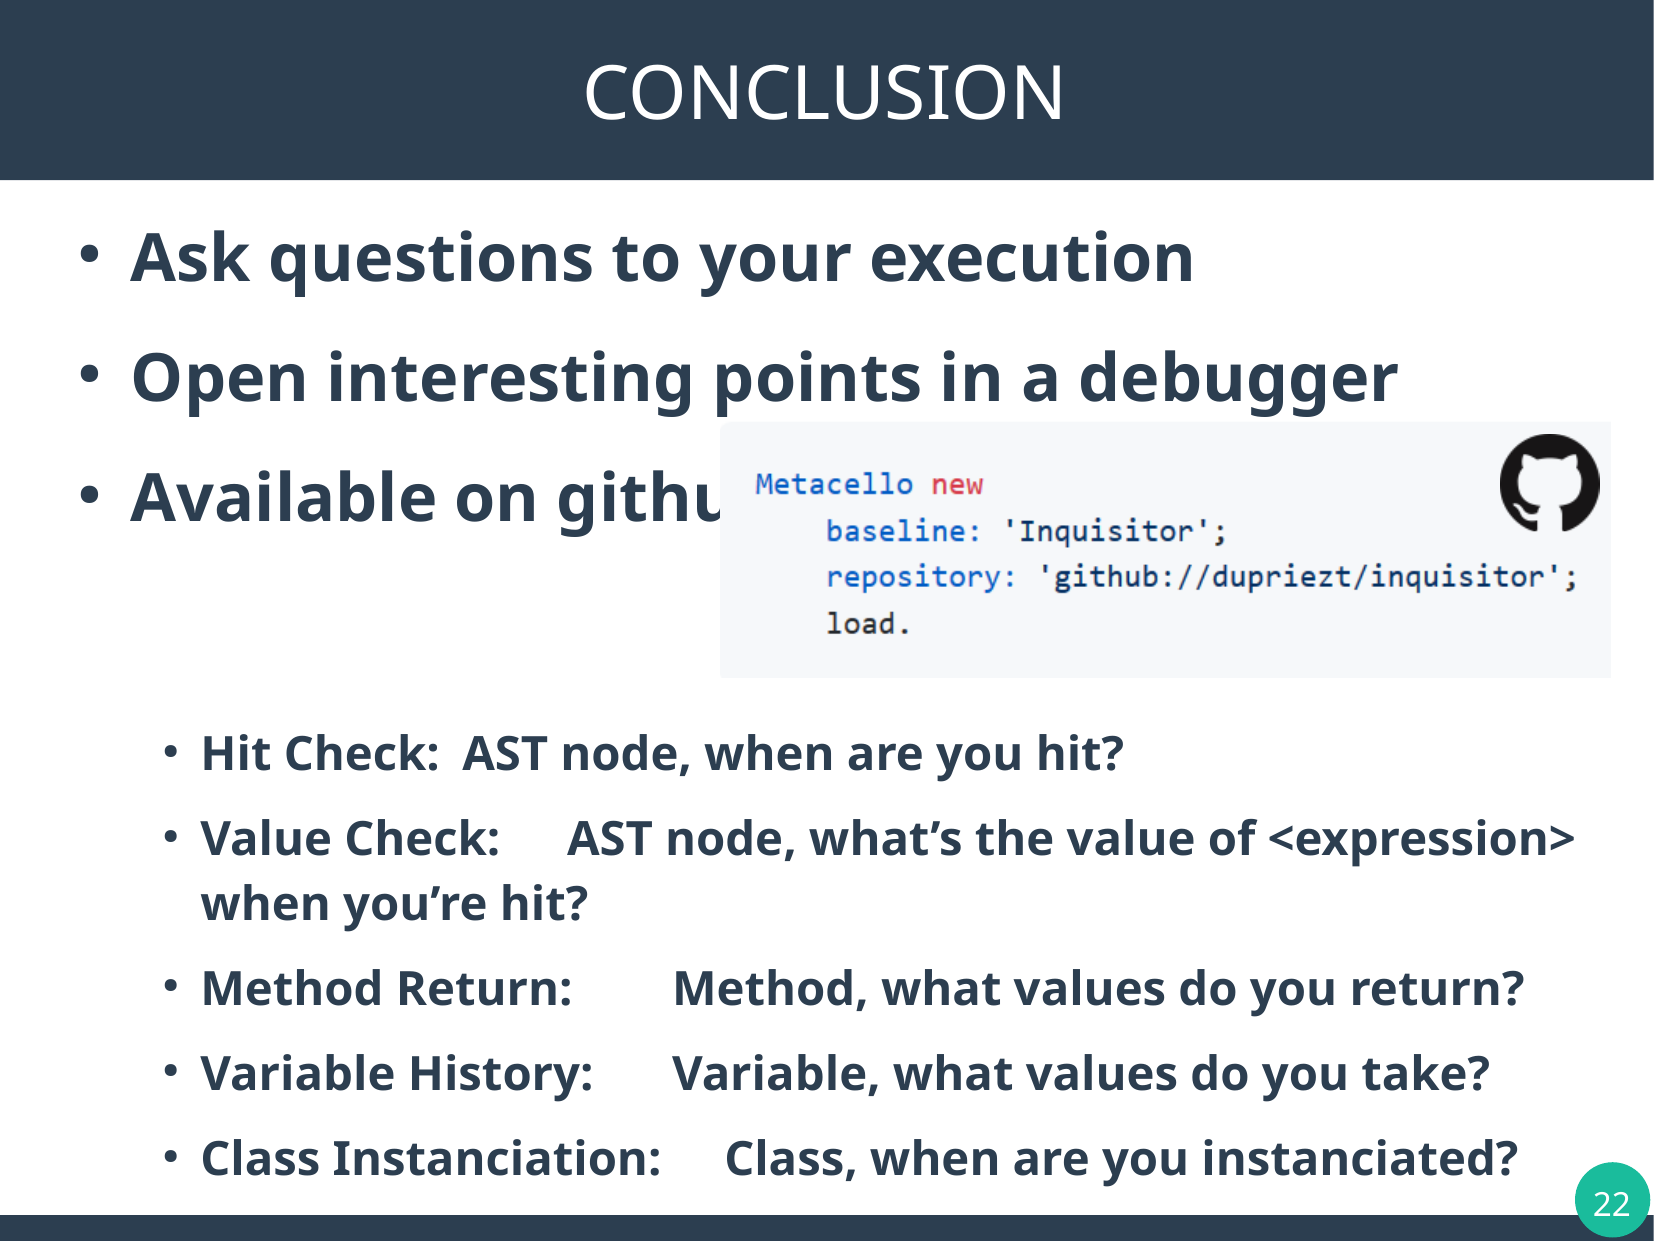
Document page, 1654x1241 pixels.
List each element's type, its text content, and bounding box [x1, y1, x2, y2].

list Hit Check: AST node, when are you hit? Value Check: AST node, what’s the value of <expression> when you’re hit? Method Return: Method, what values do you return? Variable History: Variable, what values do you take? Class Instanciation: Class, when are you instanciated? [150, 720, 1654, 1201]
picture [720, 419, 1611, 678]
title COnclusion [45, 30, 1606, 151]
list Ask questions to your execution Open interesting points in a debugger Available on github [60, 210, 1591, 1156]
